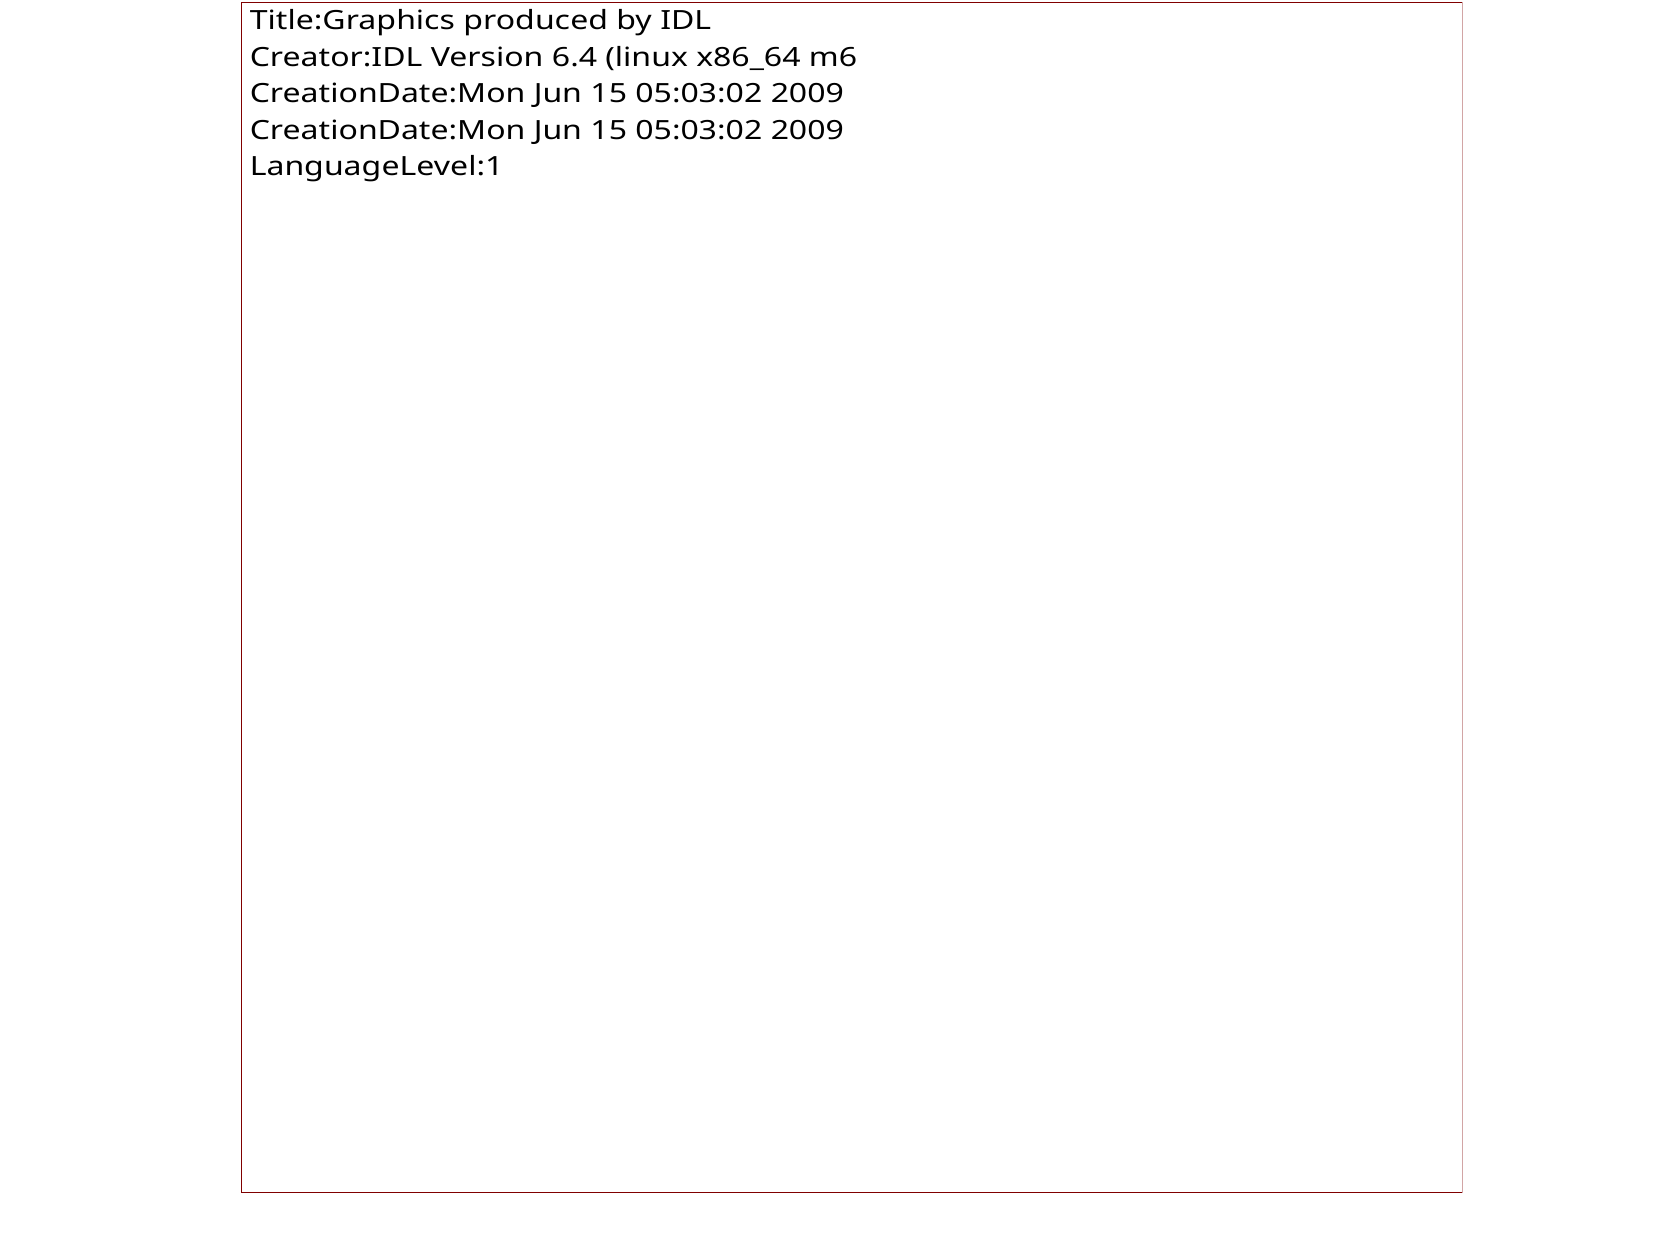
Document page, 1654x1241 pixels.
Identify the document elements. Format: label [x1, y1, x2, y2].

picture [239, 0, 1463, 1193]
